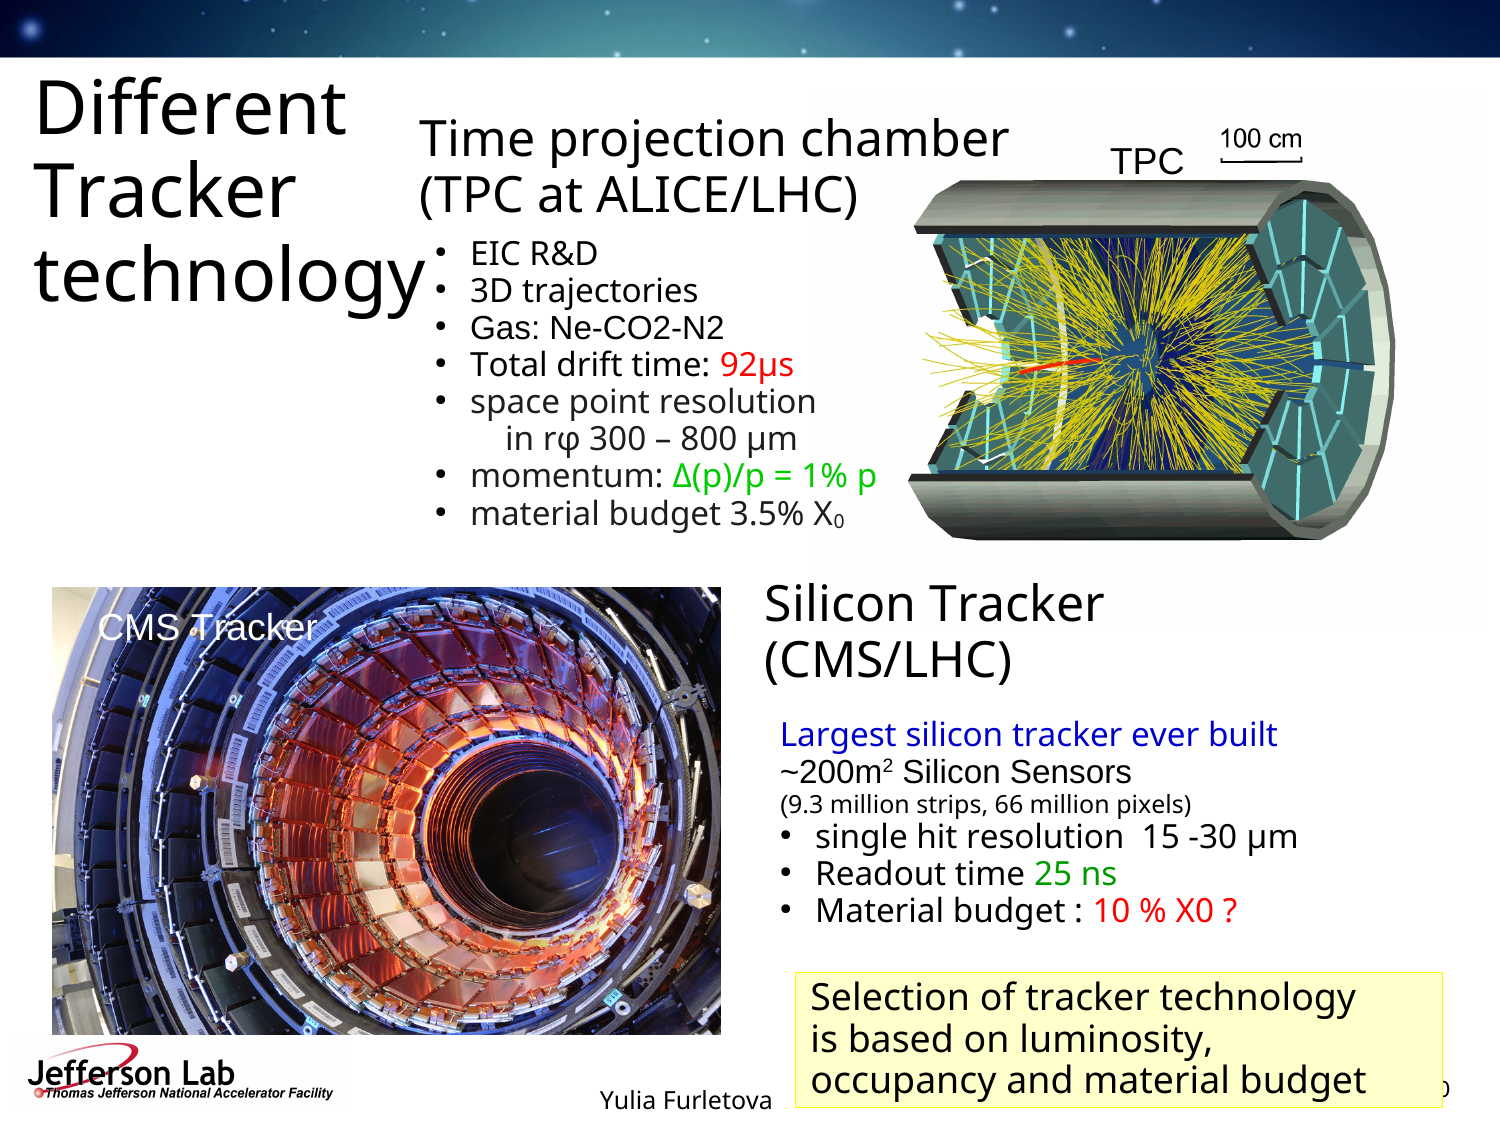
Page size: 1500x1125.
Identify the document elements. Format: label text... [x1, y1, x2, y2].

text_box EIC R&D 3D trajectories Gas: Ne-CO2-N2 Total drift time: 92μs space point resolution in rφ 300 – 800 μm momentum: Δ(p)/p = 1% p material budget 3.5% X0 [420, 228, 880, 593]
text_box Largest silicon tracker ever built ~200m2 Silicon Sensors (9.3 million strips, 66 million pixels) single hit resolution 15 -30 μm Readout time 25 ns Material budget : 10 % X0 ? [765, 709, 1381, 1096]
text_box TPC [1095, 133, 1200, 194]
text_box Selection of tracker technology is based on luminosity, occupancy and material budget [795, 972, 1443, 1108]
picture [0, 0, 1500, 1125]
text_box Time projection chamber (TPC at ALICE/LHC) [405, 104, 1020, 232]
text_box Silicon Tracker (CMS/LHC) [750, 570, 1270, 697]
text_box Yulia Furletova [585, 1080, 789, 1123]
text_box Different Tracker technology [18, 60, 496, 410]
text_box CMS Tracker [82, 599, 334, 656]
